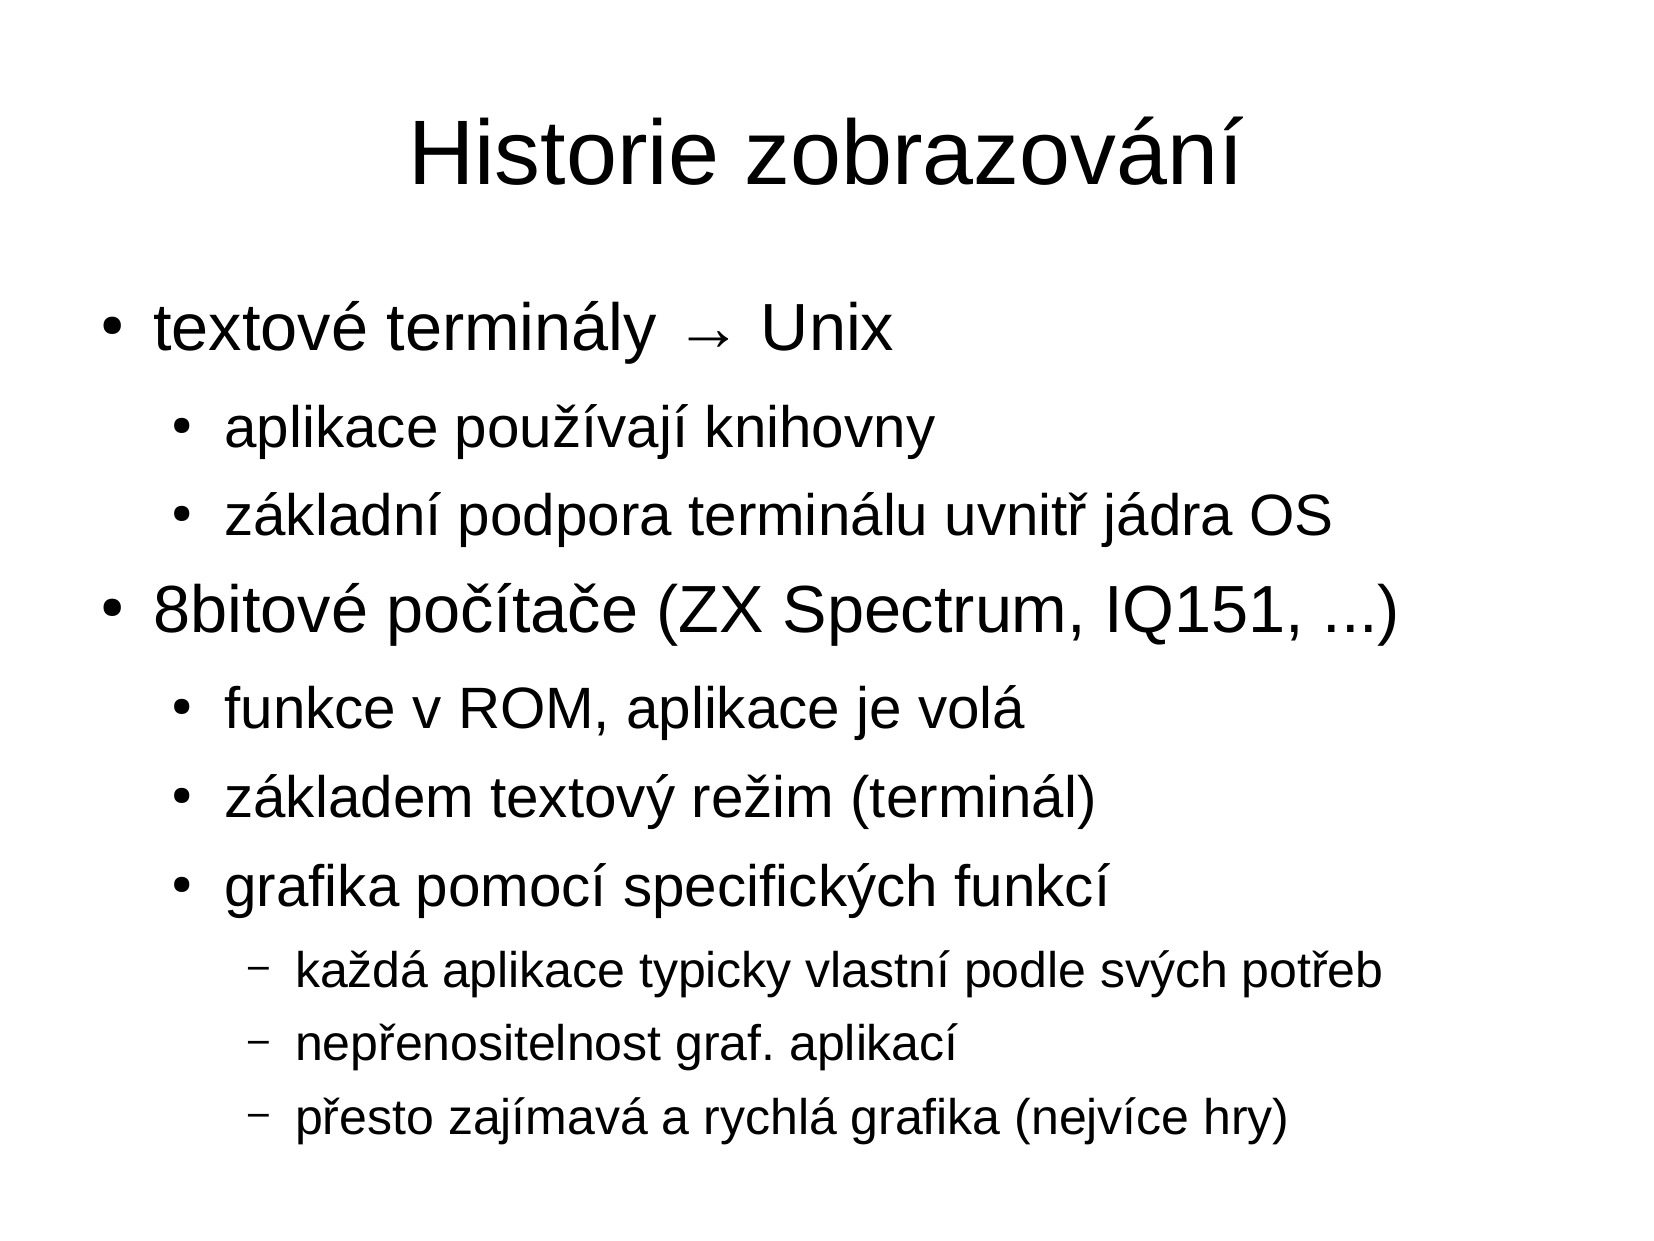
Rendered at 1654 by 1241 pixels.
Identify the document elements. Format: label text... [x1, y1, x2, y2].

title Historie zobrazování [82, 56, 1571, 250]
list textové terminály → Unix aplikace používají knihovny základní podpora terminálu uvnitř jádra OS 8bitové počítače (ZX Spectrum, IQ151, ...) funkce v ROM, aplikace je volá základem textový režim (terminál) grafika pomocí specifických funkcí každá aplikace typicky vlastní podle svých potřeb nepřenositelnost graf. aplikací přesto zajímavá a rychlá grafika (nejvíce hry) [82, 290, 1571, 1144]
